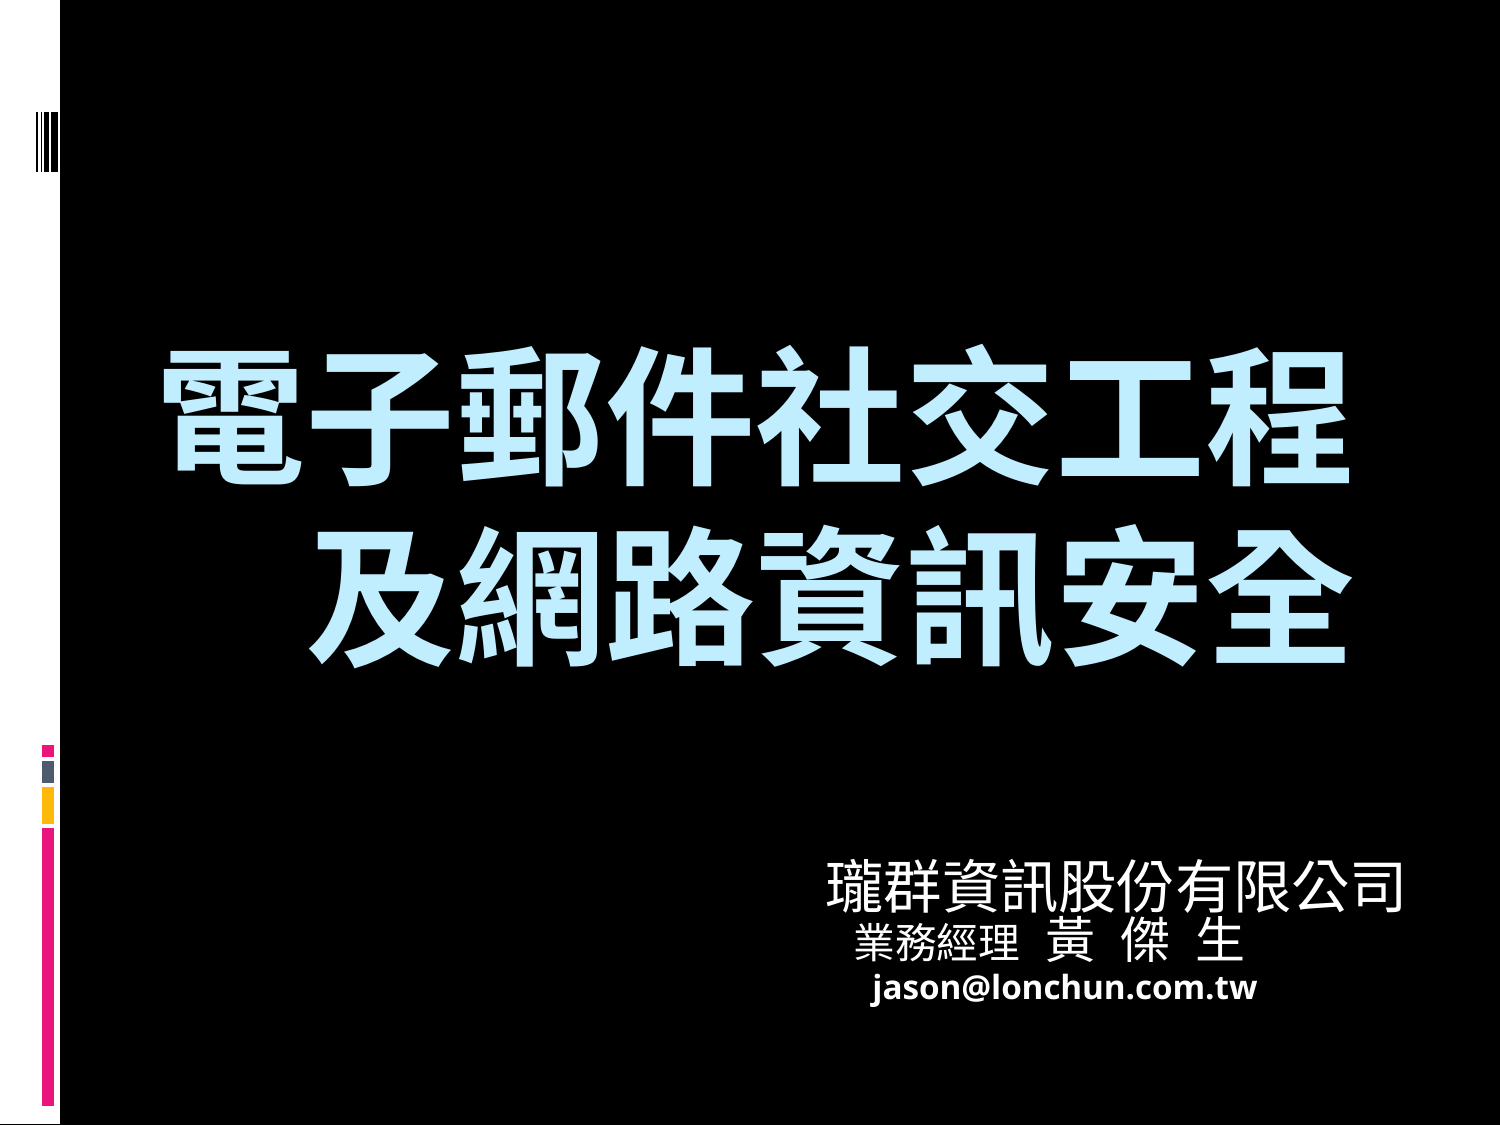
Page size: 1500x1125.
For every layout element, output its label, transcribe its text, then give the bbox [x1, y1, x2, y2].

title 電子郵件社交工程 及網路資訊安全 [140, 316, 1416, 641]
subtitle 瓏群資訊股份有限公司 業務經理 黃 傑 生 jason@lonchun.com.tw [809, 727, 1448, 1016]
